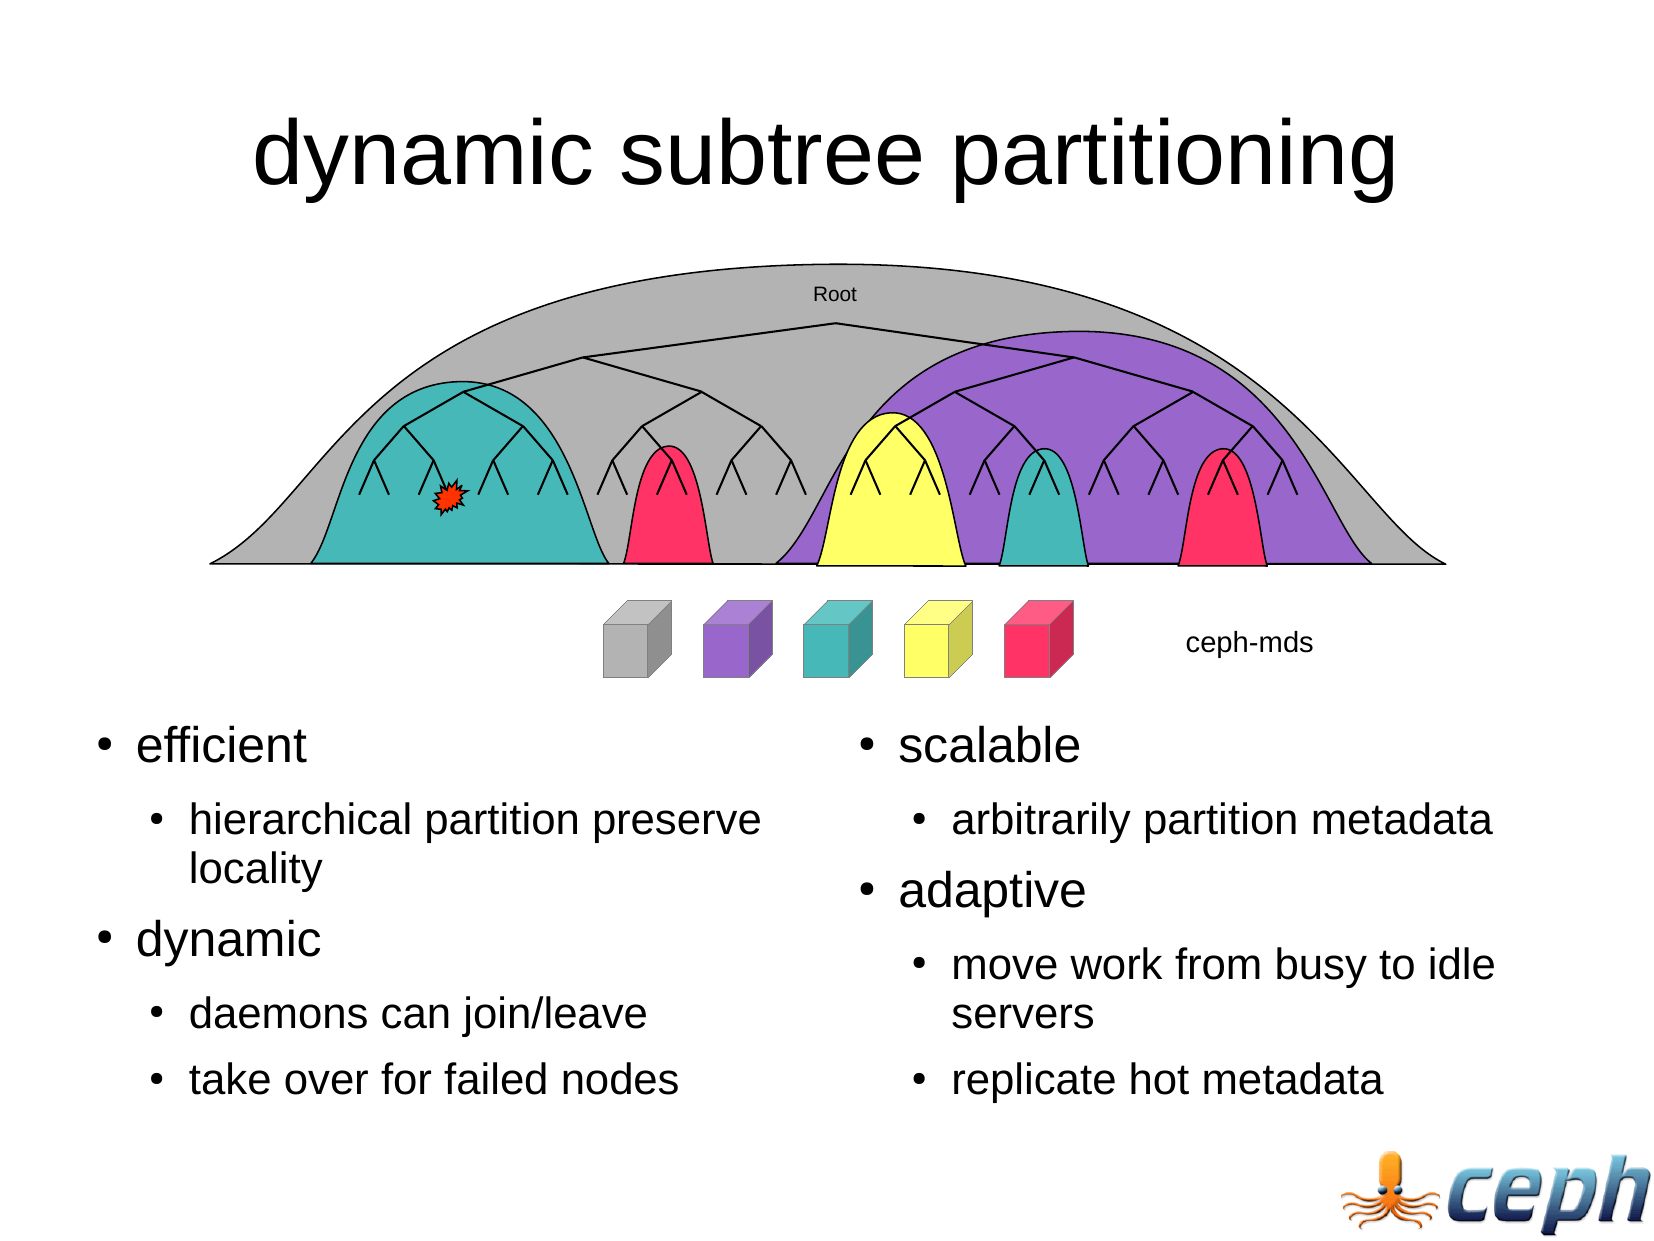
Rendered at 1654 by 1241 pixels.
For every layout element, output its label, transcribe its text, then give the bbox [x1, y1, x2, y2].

text_box [703, 600, 773, 678]
text_box [904, 600, 973, 678]
text_box [603, 600, 672, 678]
text_box [1004, 600, 1074, 678]
text_box ceph-mds [1170, 618, 1330, 667]
title dynamic subtree partitioning [82, 49, 1571, 257]
text_box [803, 600, 873, 678]
list scalable arbitrarily partition metadata adaptive move work from busy to idle servers replicate hot metadata [845, 717, 1572, 1109]
picture [1335, 1151, 1651, 1239]
text_box [209, 264, 1446, 567]
list efficient hierarchical partition preserve locality dynamic daemons can join/leave take over for failed nodes [82, 717, 809, 1109]
text_box Root [798, 275, 872, 314]
